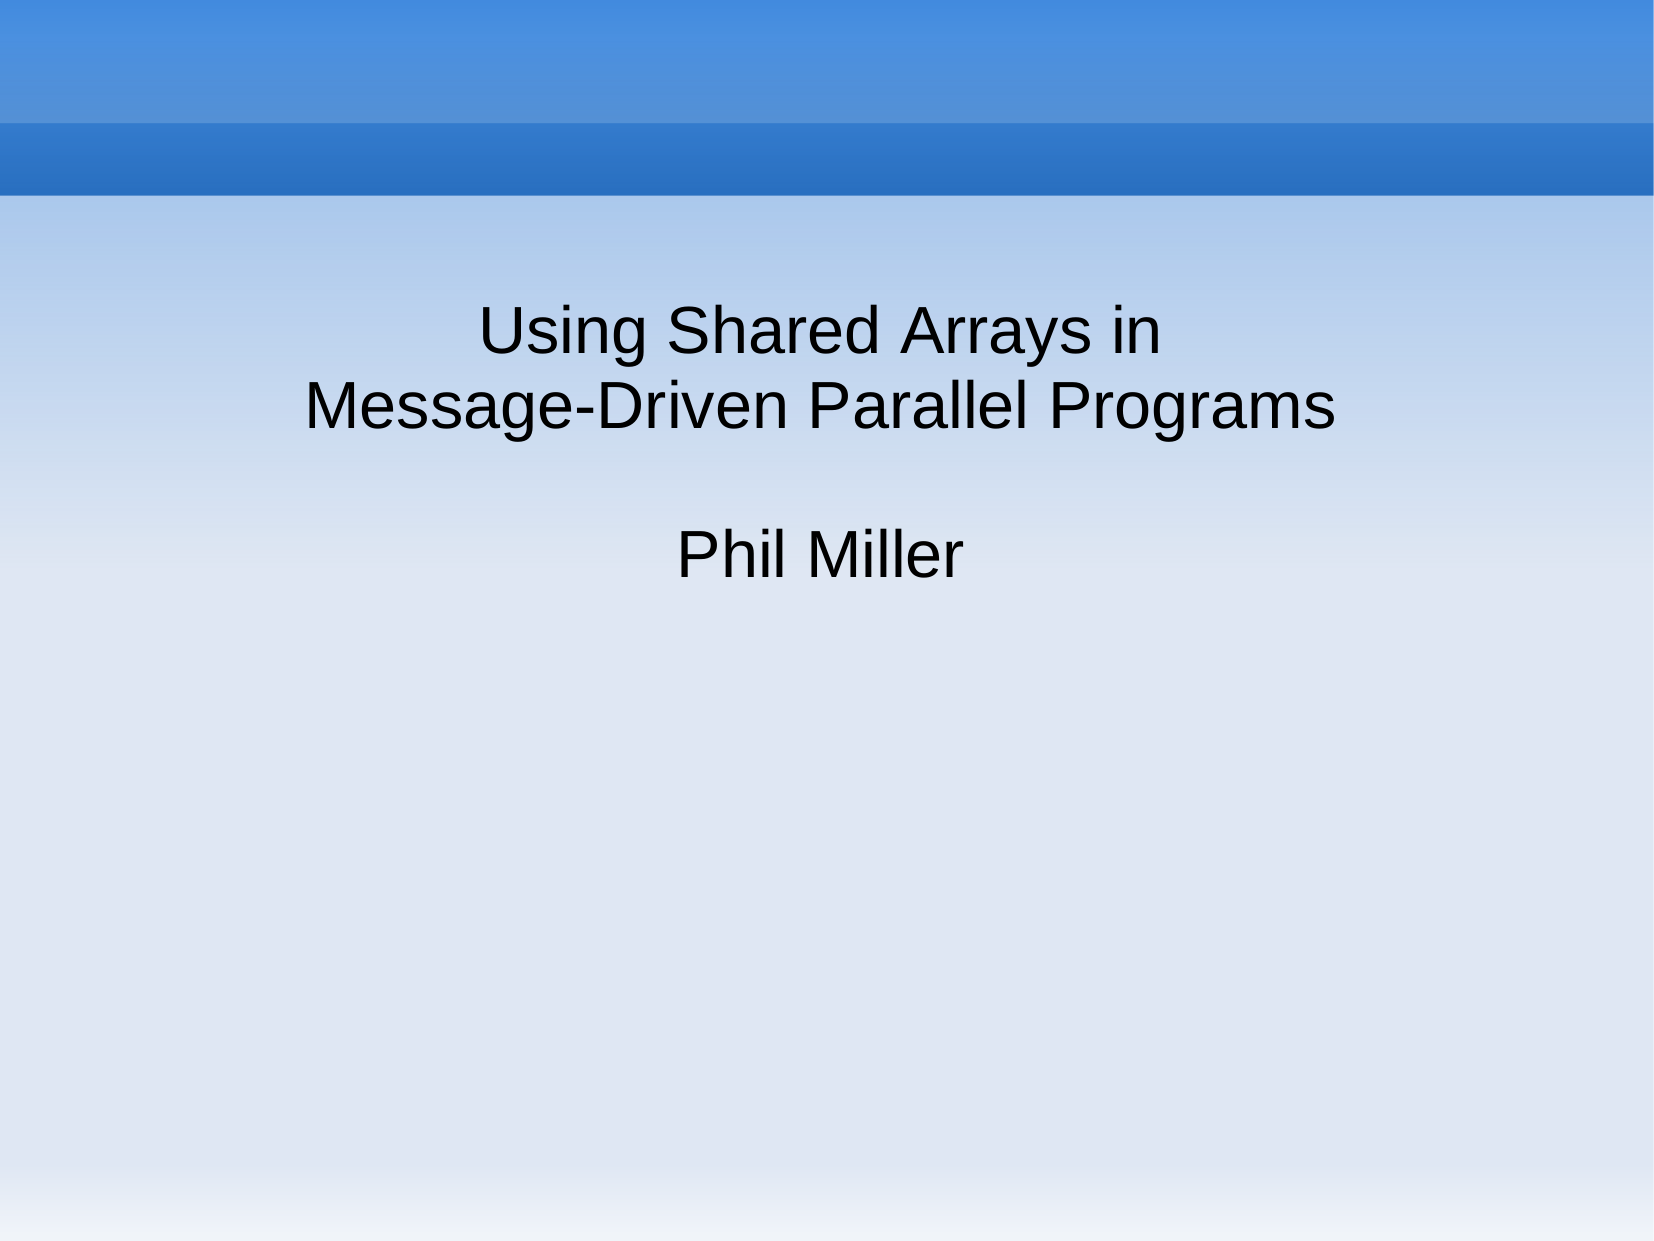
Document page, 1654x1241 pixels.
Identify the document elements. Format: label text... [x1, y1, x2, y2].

picture [0, 0, 1654, 1241]
subtitle Using Shared Arrays in Message-Driven Parallel Programs Phil Miller [76, 0, 1565, 1109]
